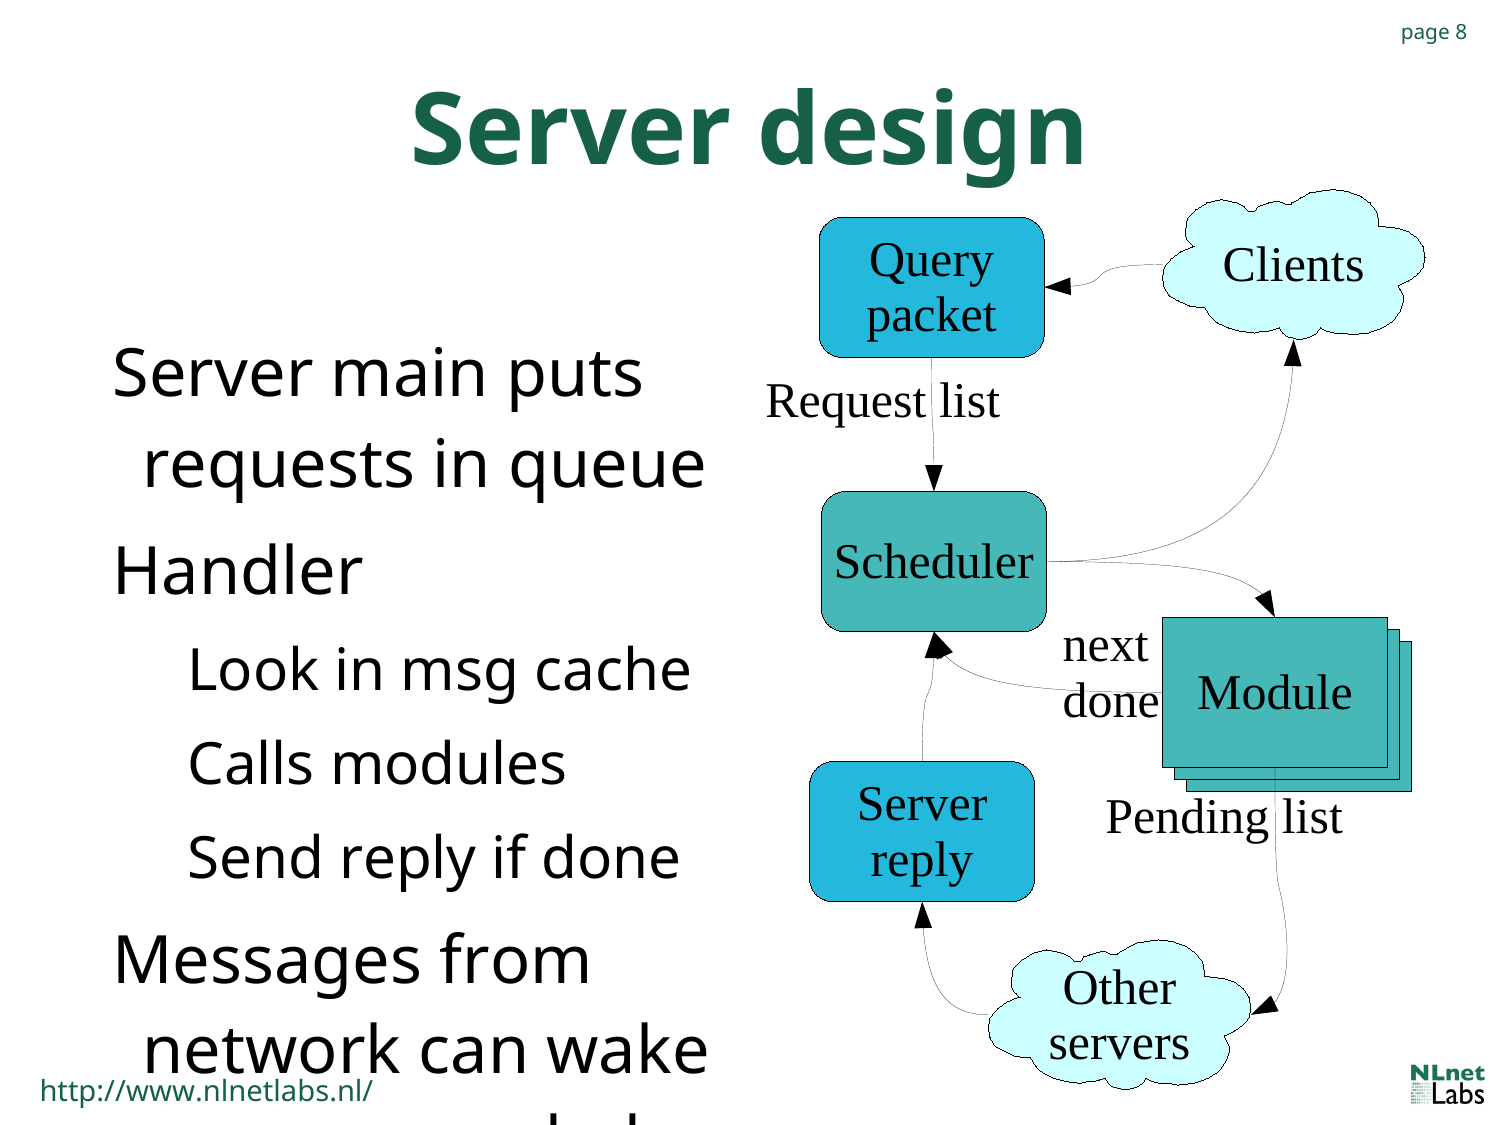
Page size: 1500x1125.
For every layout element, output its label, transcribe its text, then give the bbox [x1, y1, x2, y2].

text_box Scheduler [821, 491, 1047, 632]
text_box Pending list [1276, 781, 1358, 866]
text_box Module [1162, 617, 1388, 768]
text_box Request list [750, 365, 933, 451]
picture [1409, 1059, 1485, 1111]
text_box Clients [1162, 189, 1426, 340]
text_box Query packet [819, 217, 1045, 358]
text_box Pending list [1090, 781, 1276, 866]
text_box Request list [932, 365, 1016, 451]
text_box next done [1047, 610, 1175, 764]
text_box [1276, 629, 1412, 792]
text_box Other servers [988, 939, 1251, 1090]
text_box [1174, 768, 1274, 781]
title Server design [112, 66, 1388, 322]
list Server main puts requests in queue Handler Look in msg cache Calls modules Send reply if done Messages from network can wake up a suspended request [112, 324, 735, 1064]
text_box Server reply [809, 761, 1035, 902]
